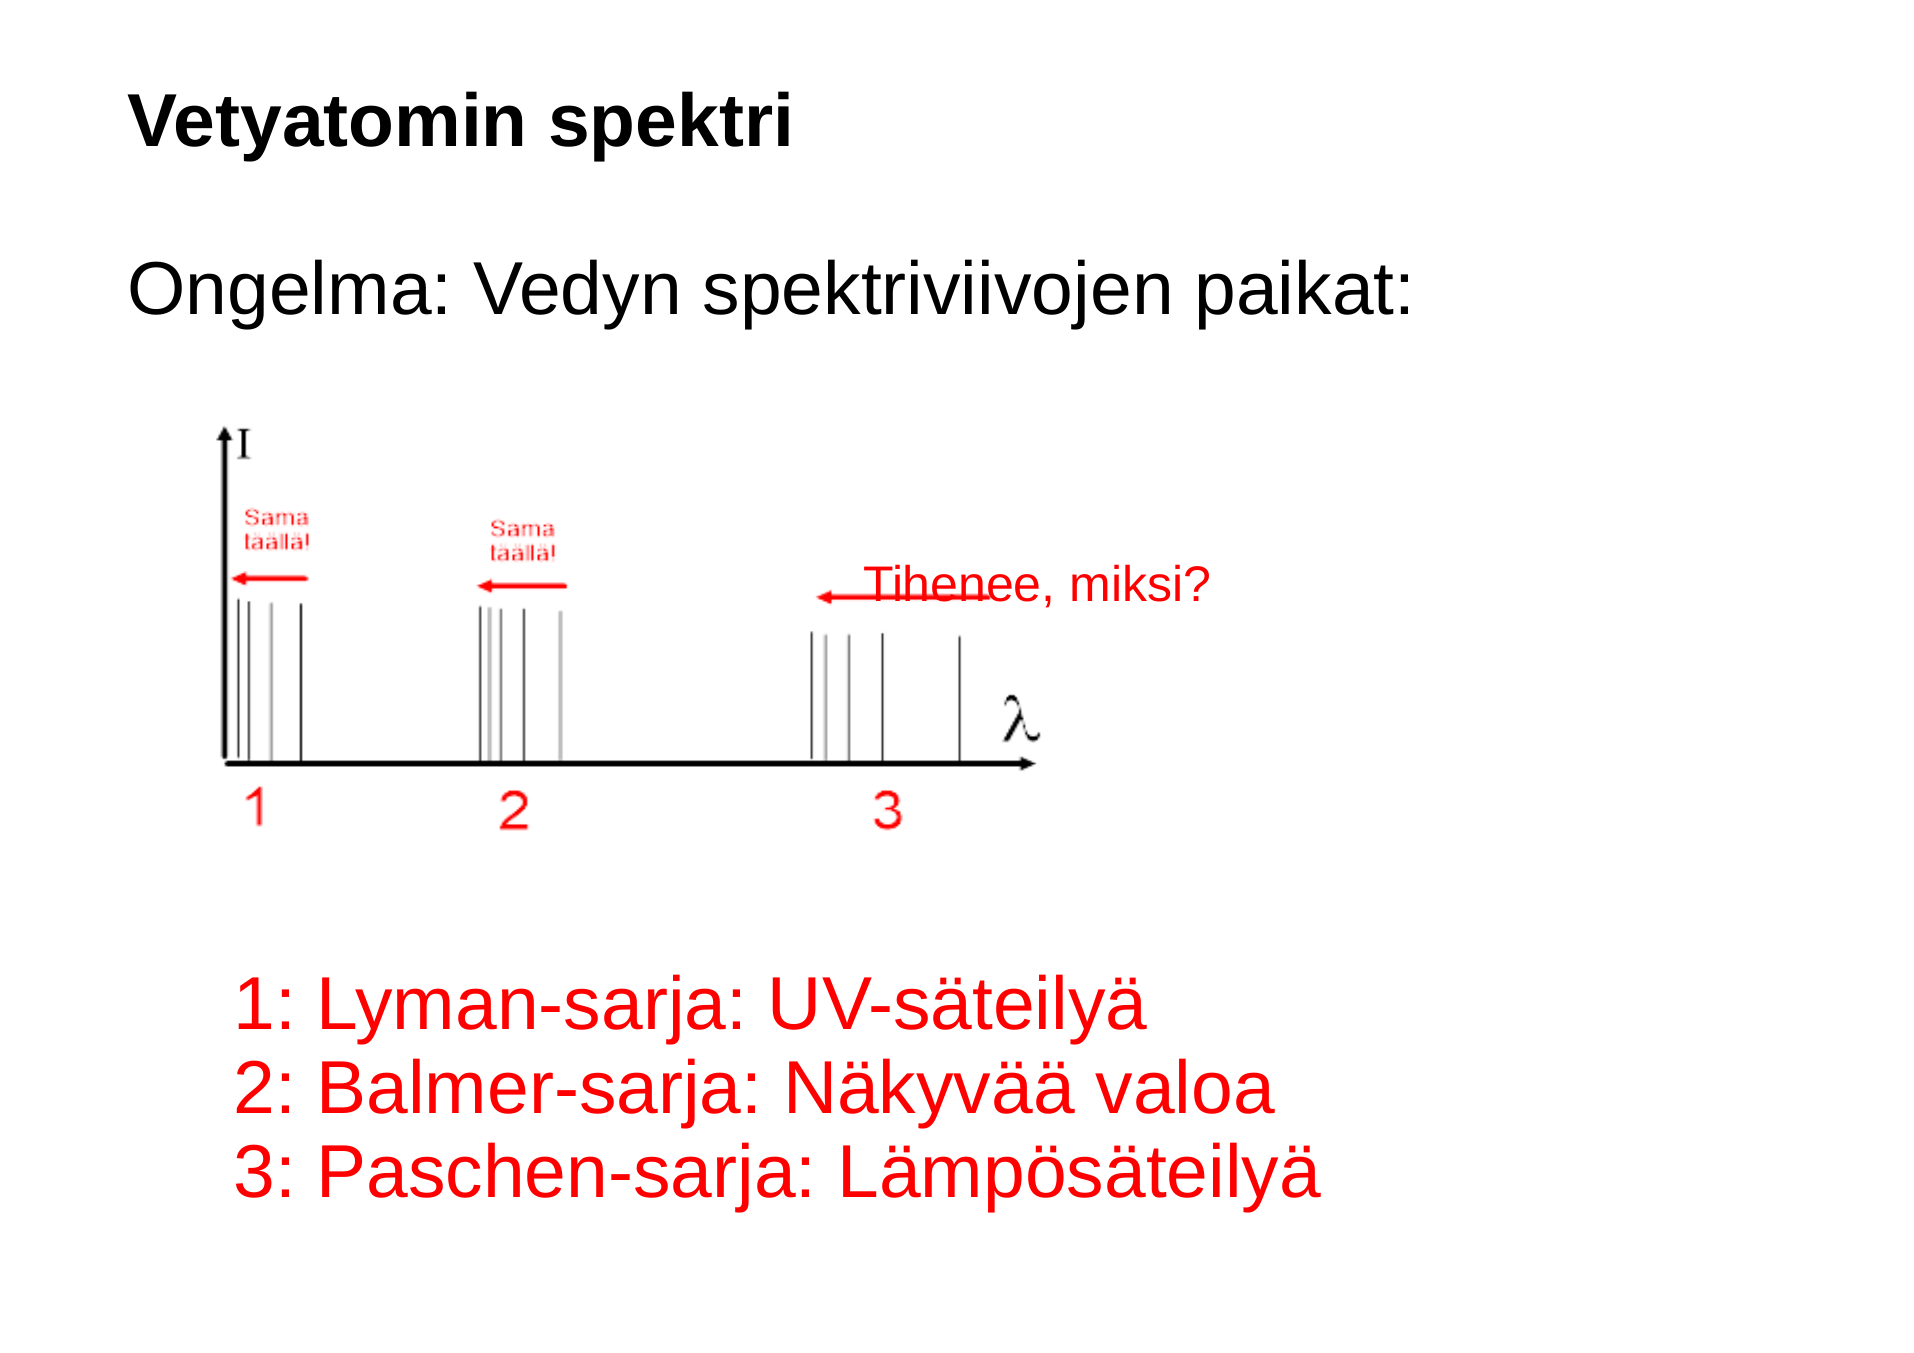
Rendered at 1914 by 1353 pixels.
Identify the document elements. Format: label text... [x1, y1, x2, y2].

text_box Tihenee, miksi? [848, 549, 1306, 644]
picture [165, 389, 1105, 860]
text_box 1: Lyman-sarja: UV-säteilyä 2: Balmer-sarja: Näkyvää valoa 3: Paschen-sarja: Lämpösäteilyä [218, 954, 1709, 1288]
text_box Vetyatomin spektri Ongelma: Vedyn spektriviivojen paikat: [112, 70, 1725, 368]
